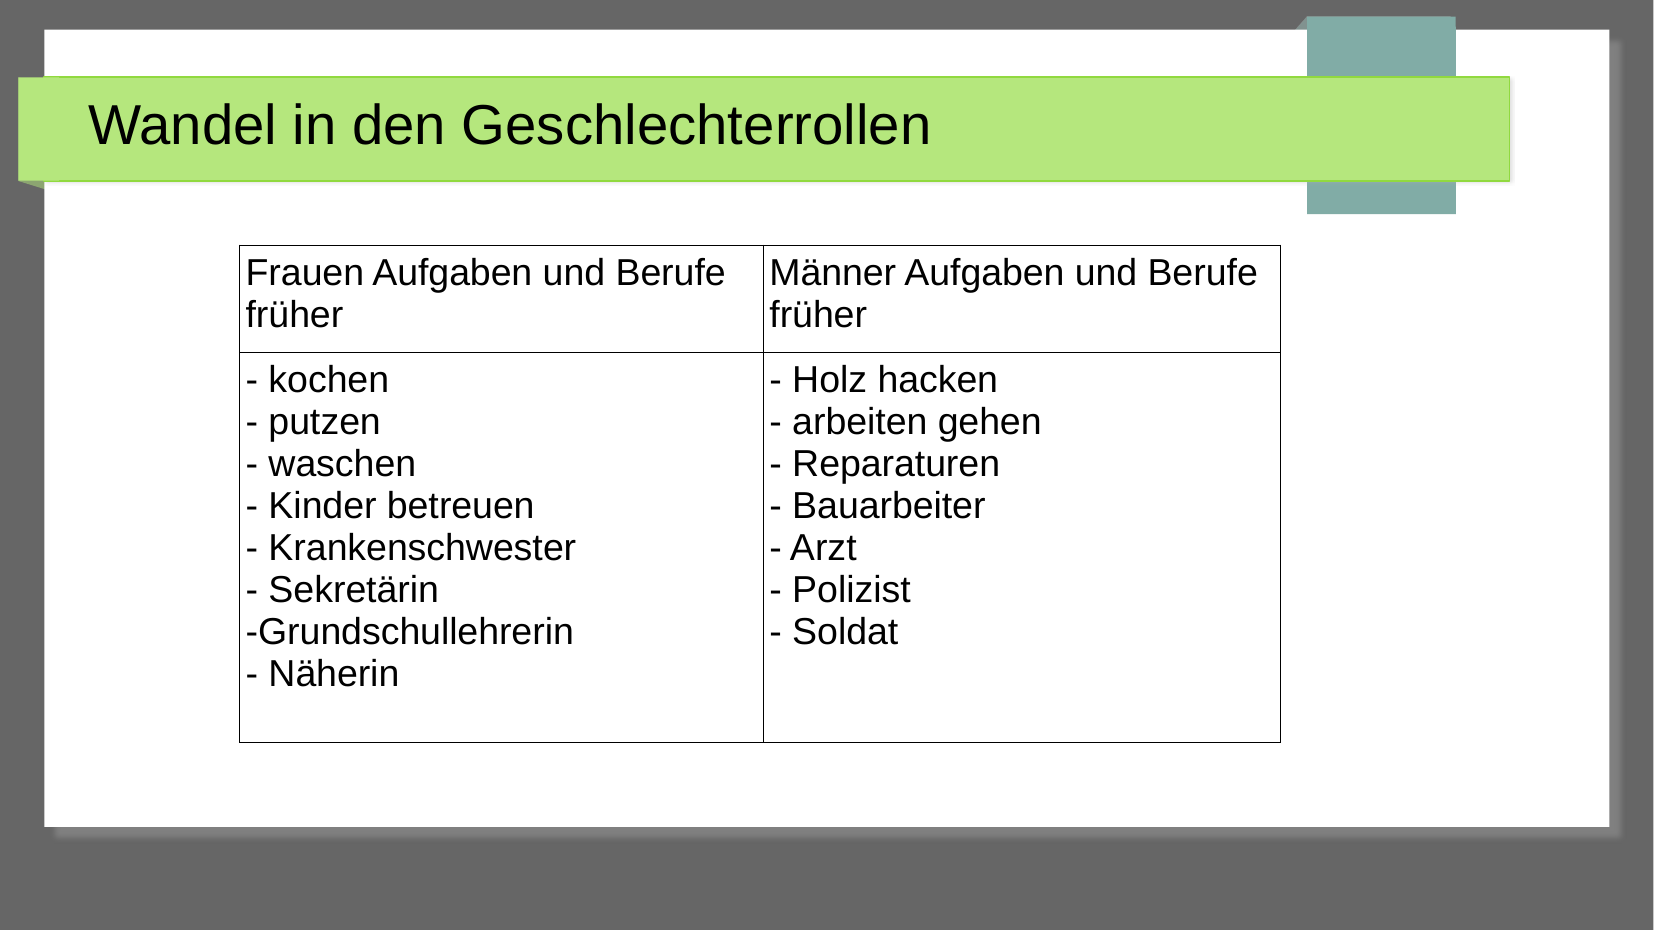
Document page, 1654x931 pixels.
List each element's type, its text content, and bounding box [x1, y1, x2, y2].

table_cell - kochen - putzen - waschen - Kinder betreuen - Krankenschwester - Sekretärin -Grundschullehrerin - Näherin [240, 353, 763, 742]
table_header Frauen Aufgaben und Berufe früher [240, 246, 763, 352]
table_header Männer Aufgaben und Berufe früher [764, 246, 1280, 352]
title Wandel in den Geschlechterrollen [88, 73, 1506, 178]
list [88, 221, 1565, 813]
table_cell - Holz hacken - arbeiten gehen - Reparaturen - Bauarbeiter - Arzt - Polizist - Soldat [764, 353, 1280, 742]
